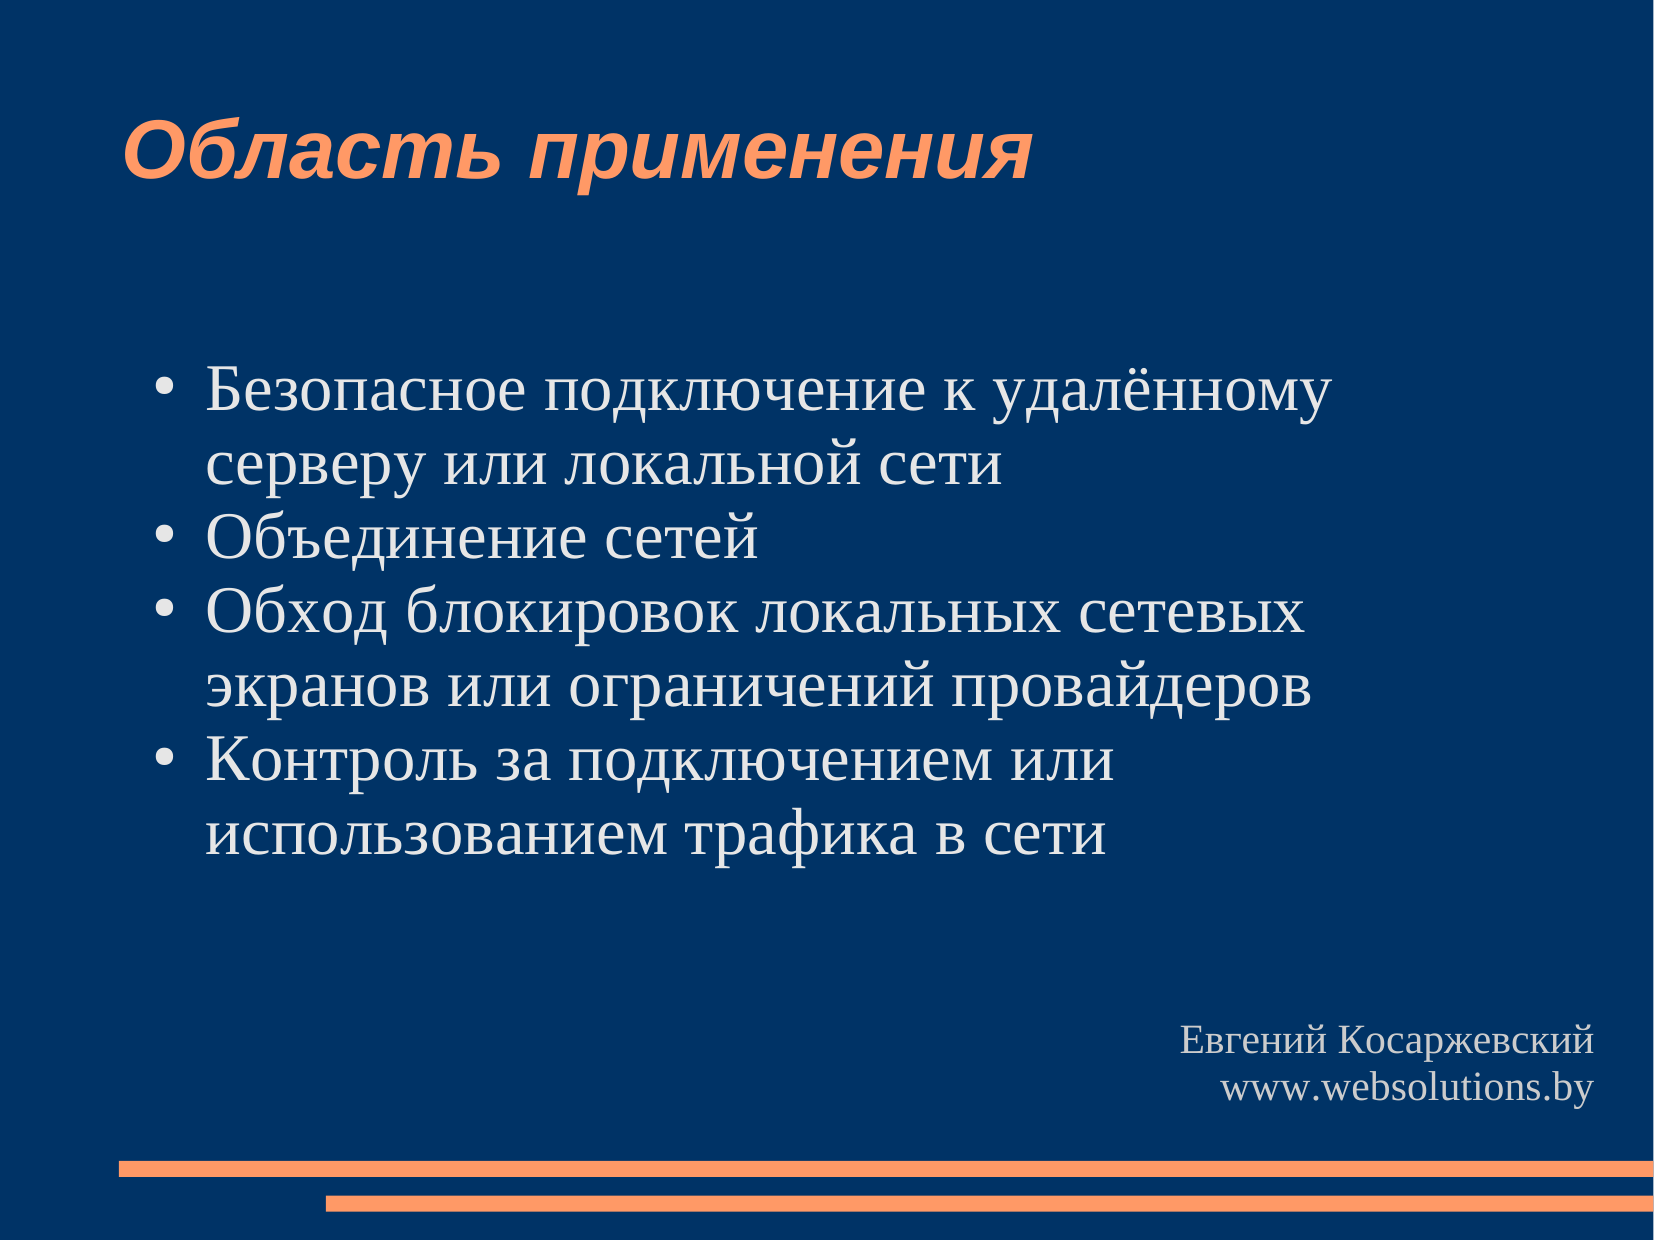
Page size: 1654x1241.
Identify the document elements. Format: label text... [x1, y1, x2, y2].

text_box Евгений Косаржевский www.websolutions.by [1003, 974, 1595, 1152]
list Безопасное подключение к удалённому серверу или локальной сети Объединение сетей Обход блокировок локальных сетевых экранов или ограничений провайдеров Контроль за подключением или использованием трафика в сети [134, 350, 1516, 944]
title Область применения [121, 46, 1534, 254]
